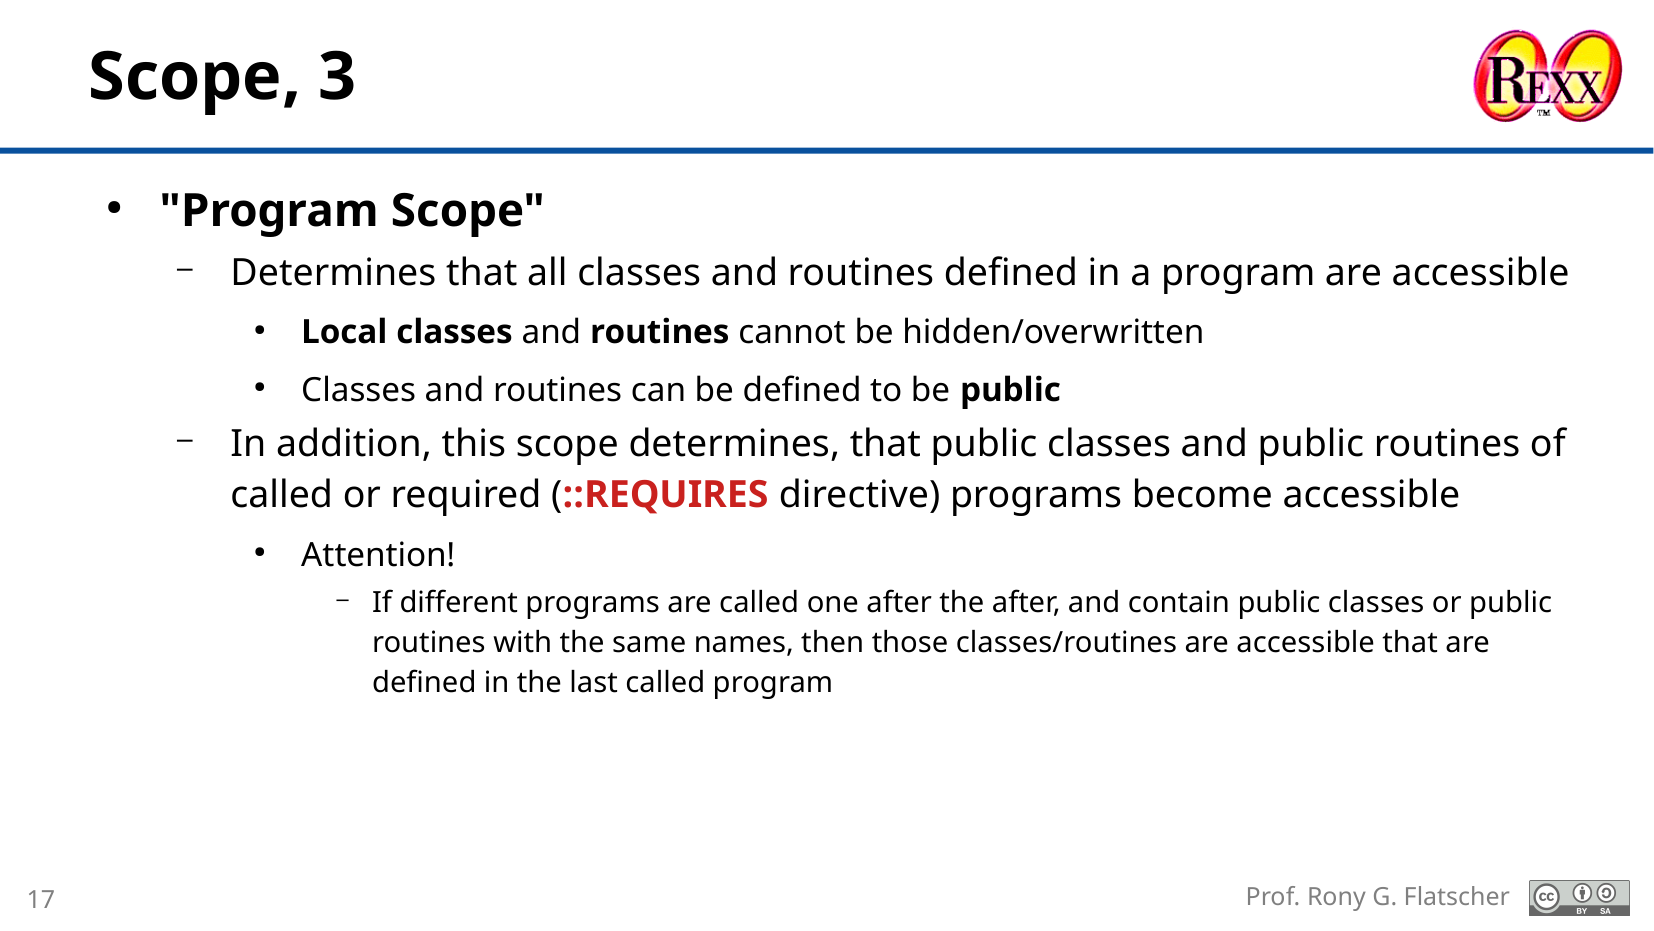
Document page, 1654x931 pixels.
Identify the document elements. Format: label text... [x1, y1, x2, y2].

list "Program Scope" Determines that all classes and routines defined in a program are accessible Local classes and routines cannot be hidden/overwritten Classes and routines can be defined to be public In addition, this scope determines, that public classes and public routines of called or required (::REQUIRES directive) programs become accessible Attention! If different programs are called one after the after, and contain public classes or public routines with the same names, then those classes/routines are accessible that are defined in the last called program [88, 177, 1577, 857]
title Scope, 3 [29, 0, 1654, 148]
